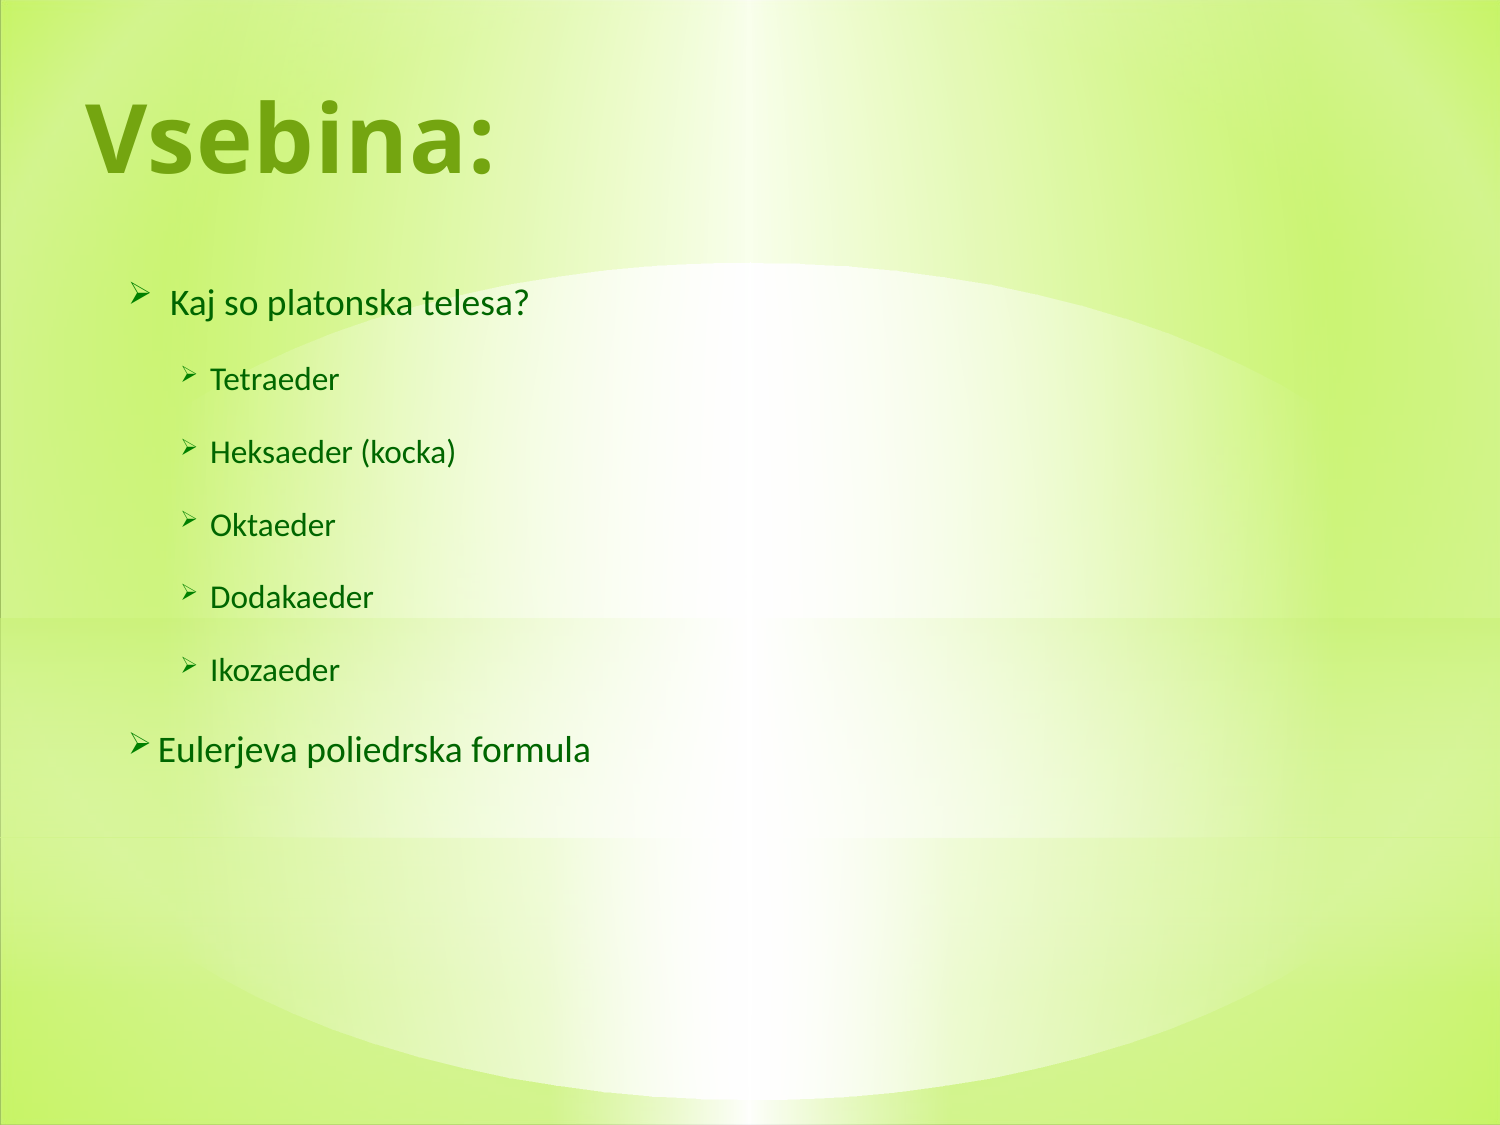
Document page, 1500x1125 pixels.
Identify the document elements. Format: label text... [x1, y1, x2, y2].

list Kaj so platonska telesa? Tetraeder Heksaeder (kocka) Oktaeder Dodakaeder Ikozaeder Eulerjeva poliedrska formula [105, 234, 1156, 805]
title Vsebina: [70, 70, 1139, 258]
